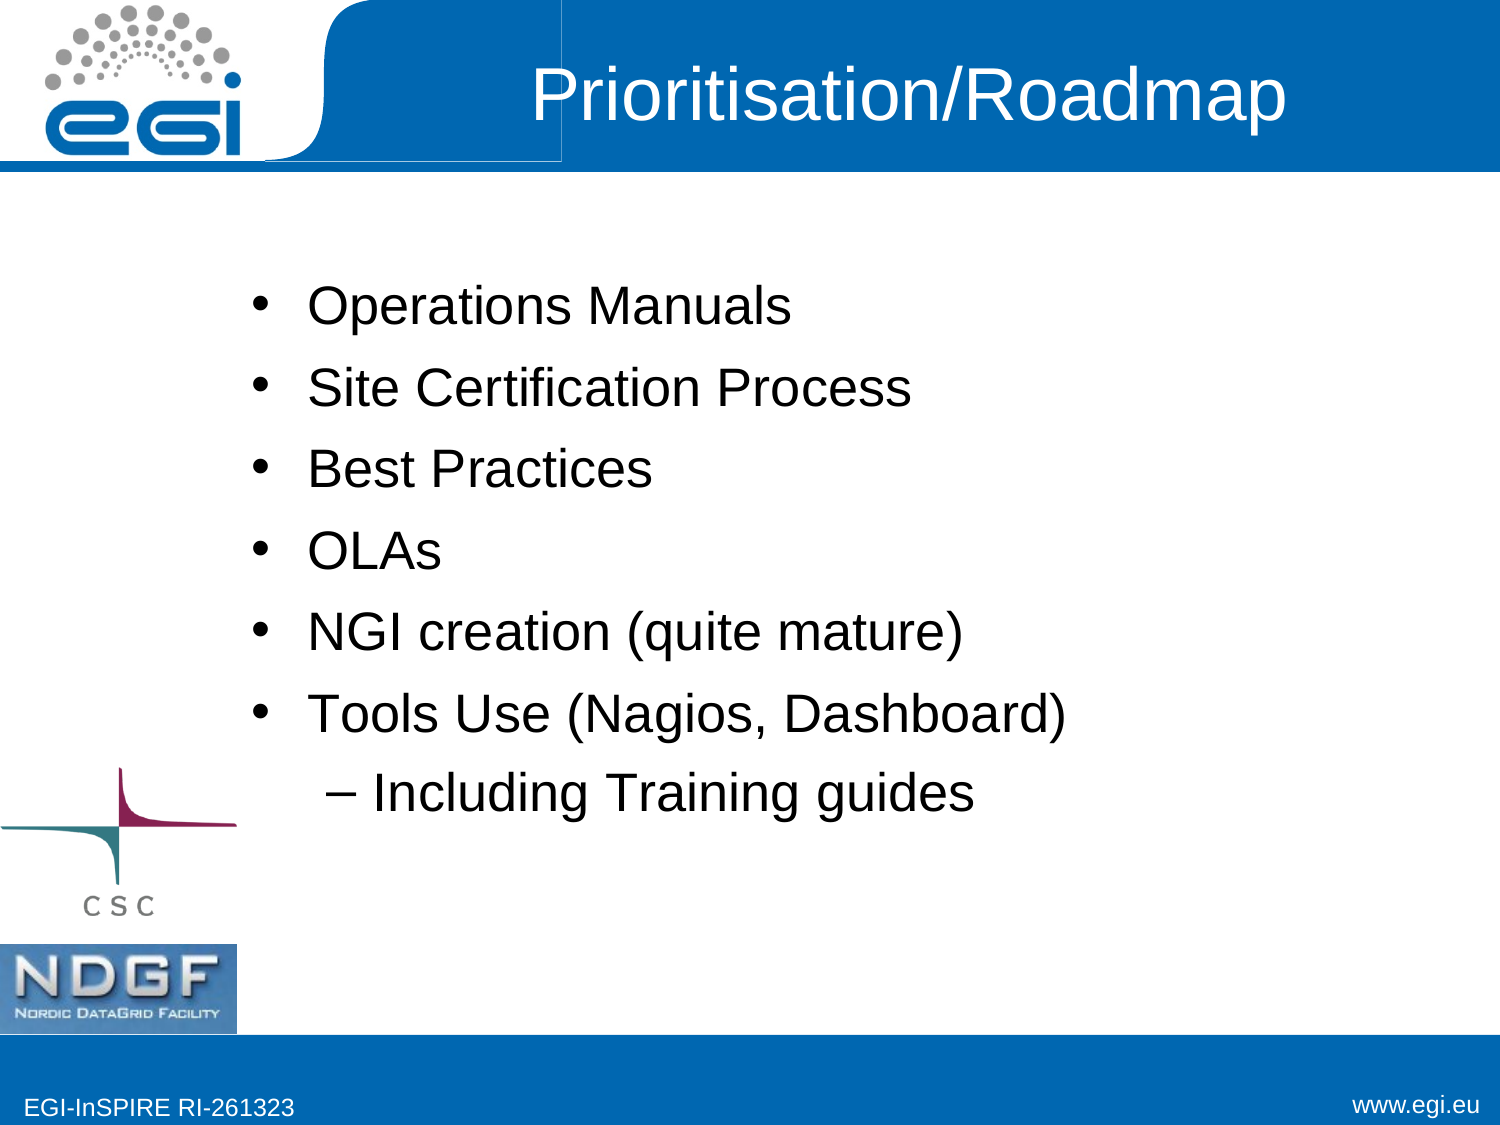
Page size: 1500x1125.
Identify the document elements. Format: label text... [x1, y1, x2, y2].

picture [0, 944, 237, 1034]
list Operations Manuals Site Certification Process Best Practices OLAs NGI creation (quite mature) Tools Use (Nagios, Dashboard) Including Training guides [236, 262, 1426, 1006]
picture [0, 767, 236, 916]
title Prioritisation/Roadmap [348, 0, 1471, 208]
picture [0, 0, 265, 161]
